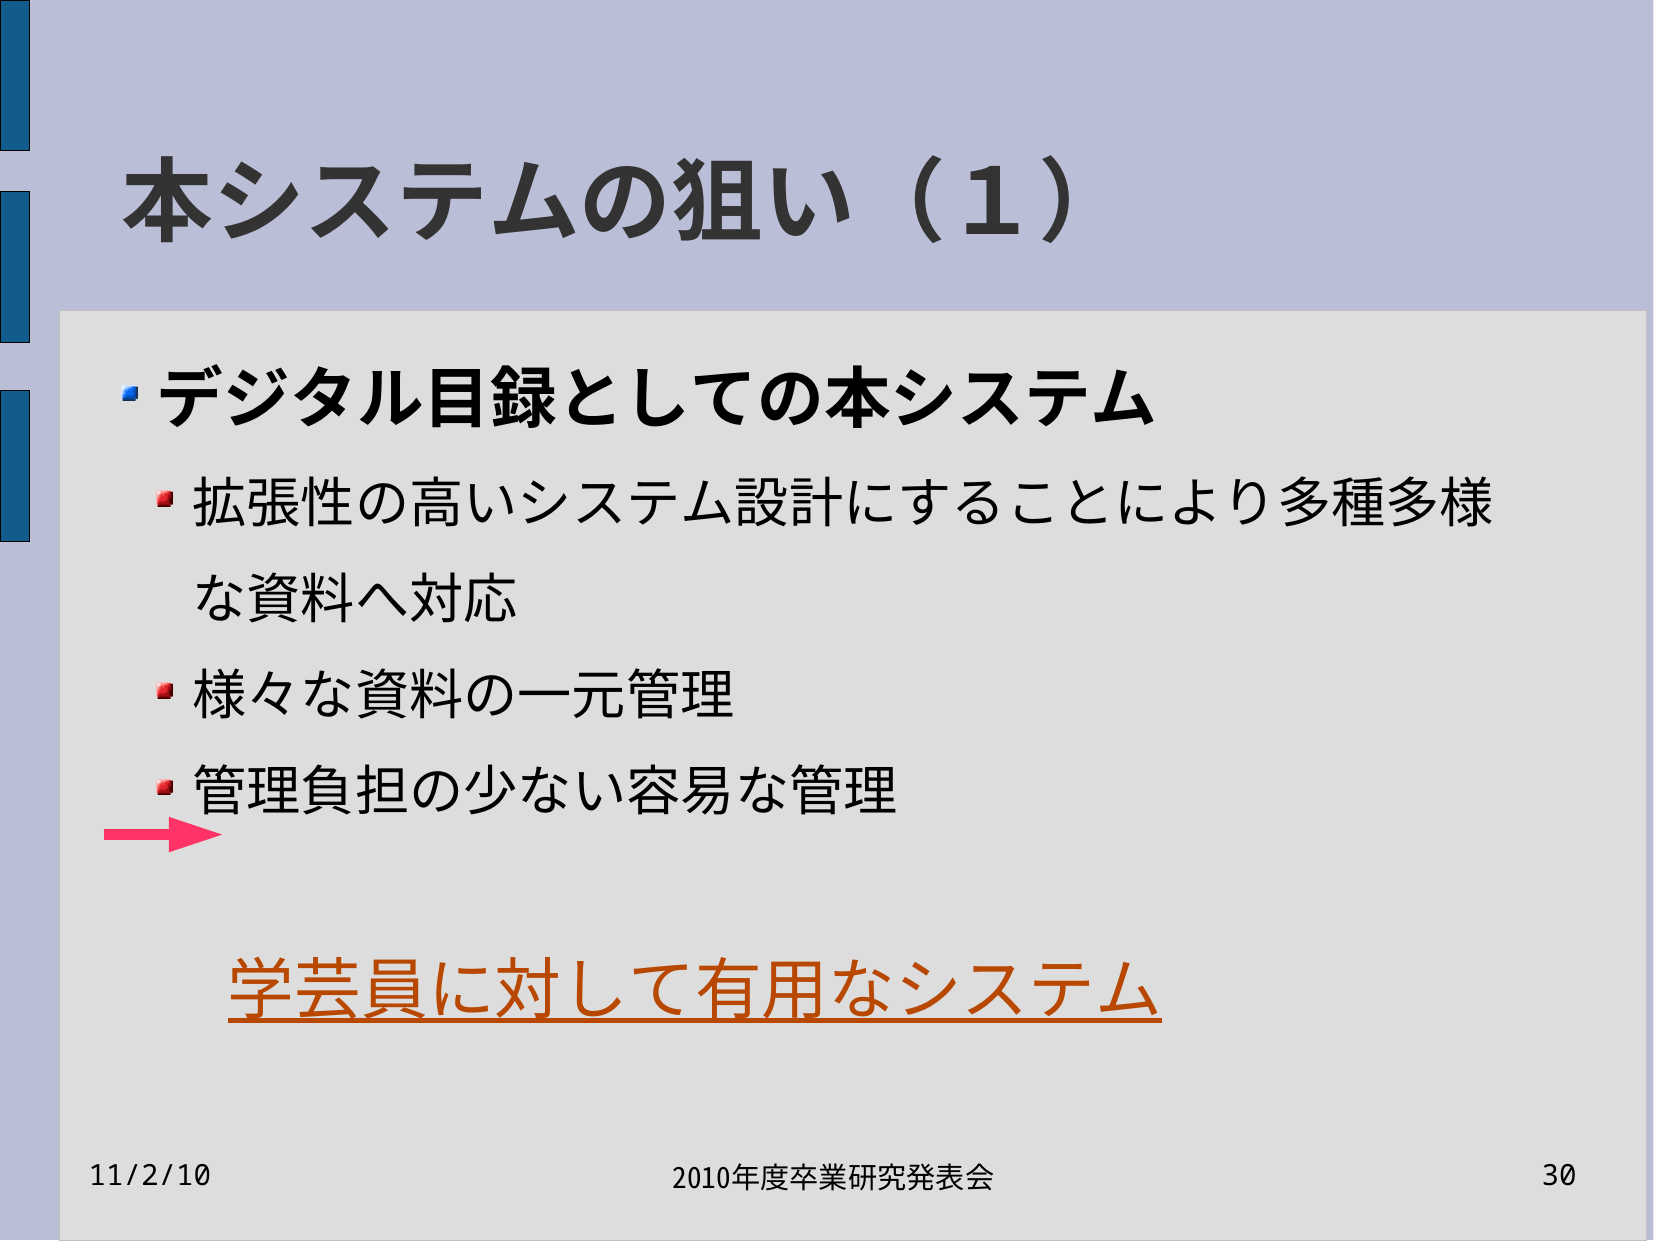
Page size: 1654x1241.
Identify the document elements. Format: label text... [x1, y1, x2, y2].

title 本システムの狙い（１） [121, 91, 1534, 299]
subtitle デジタル目録としての本システム 拡張性の高いシステム設計にすることにより多種多様な資料へ対応 様々な資料の一元管理 管理負担の少ない容易な管理 学芸員に対して有用なシステム [121, 344, 1534, 1164]
